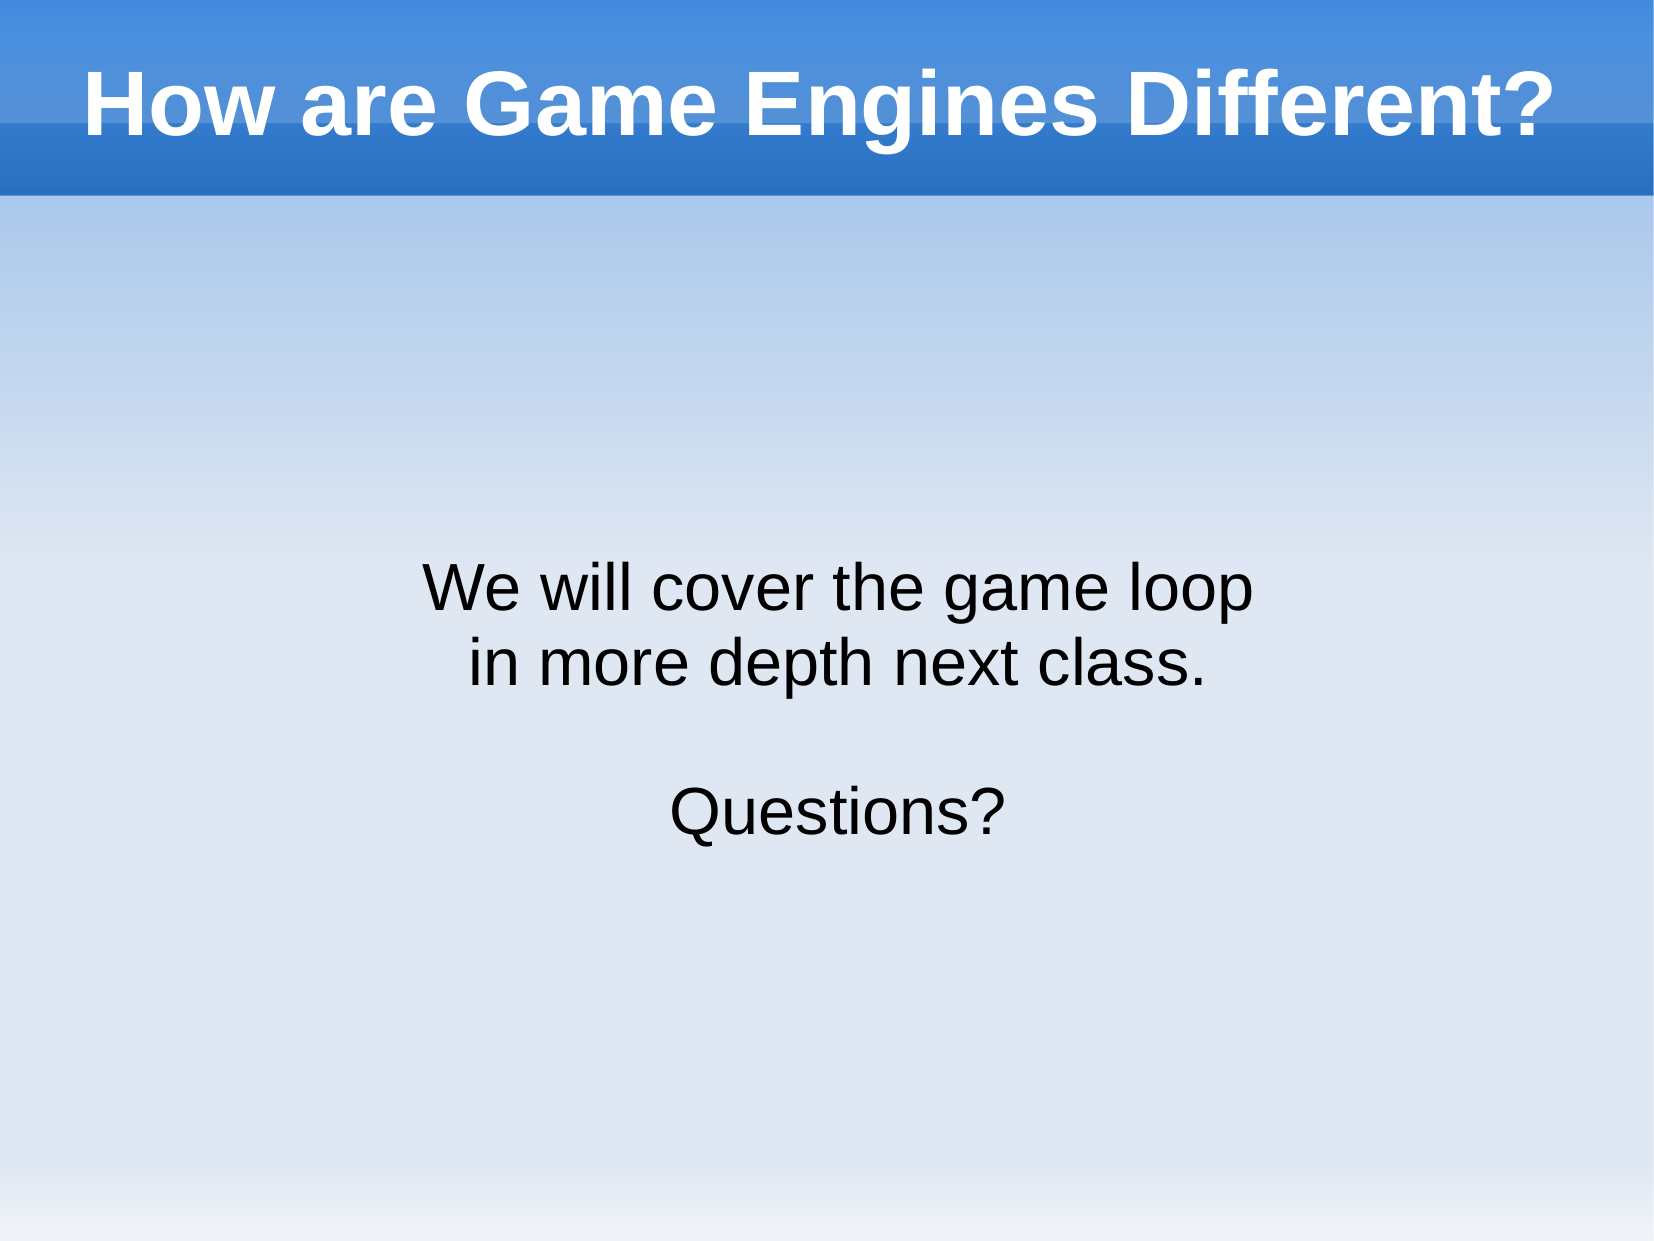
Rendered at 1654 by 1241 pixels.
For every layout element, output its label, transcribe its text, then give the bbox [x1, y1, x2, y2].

title How are Game Engines Different? [76, 0, 1565, 208]
picture [0, 0, 1654, 1241]
subtitle We will cover the game loop in more depth next class. Questions? [82, 290, 1571, 1109]
